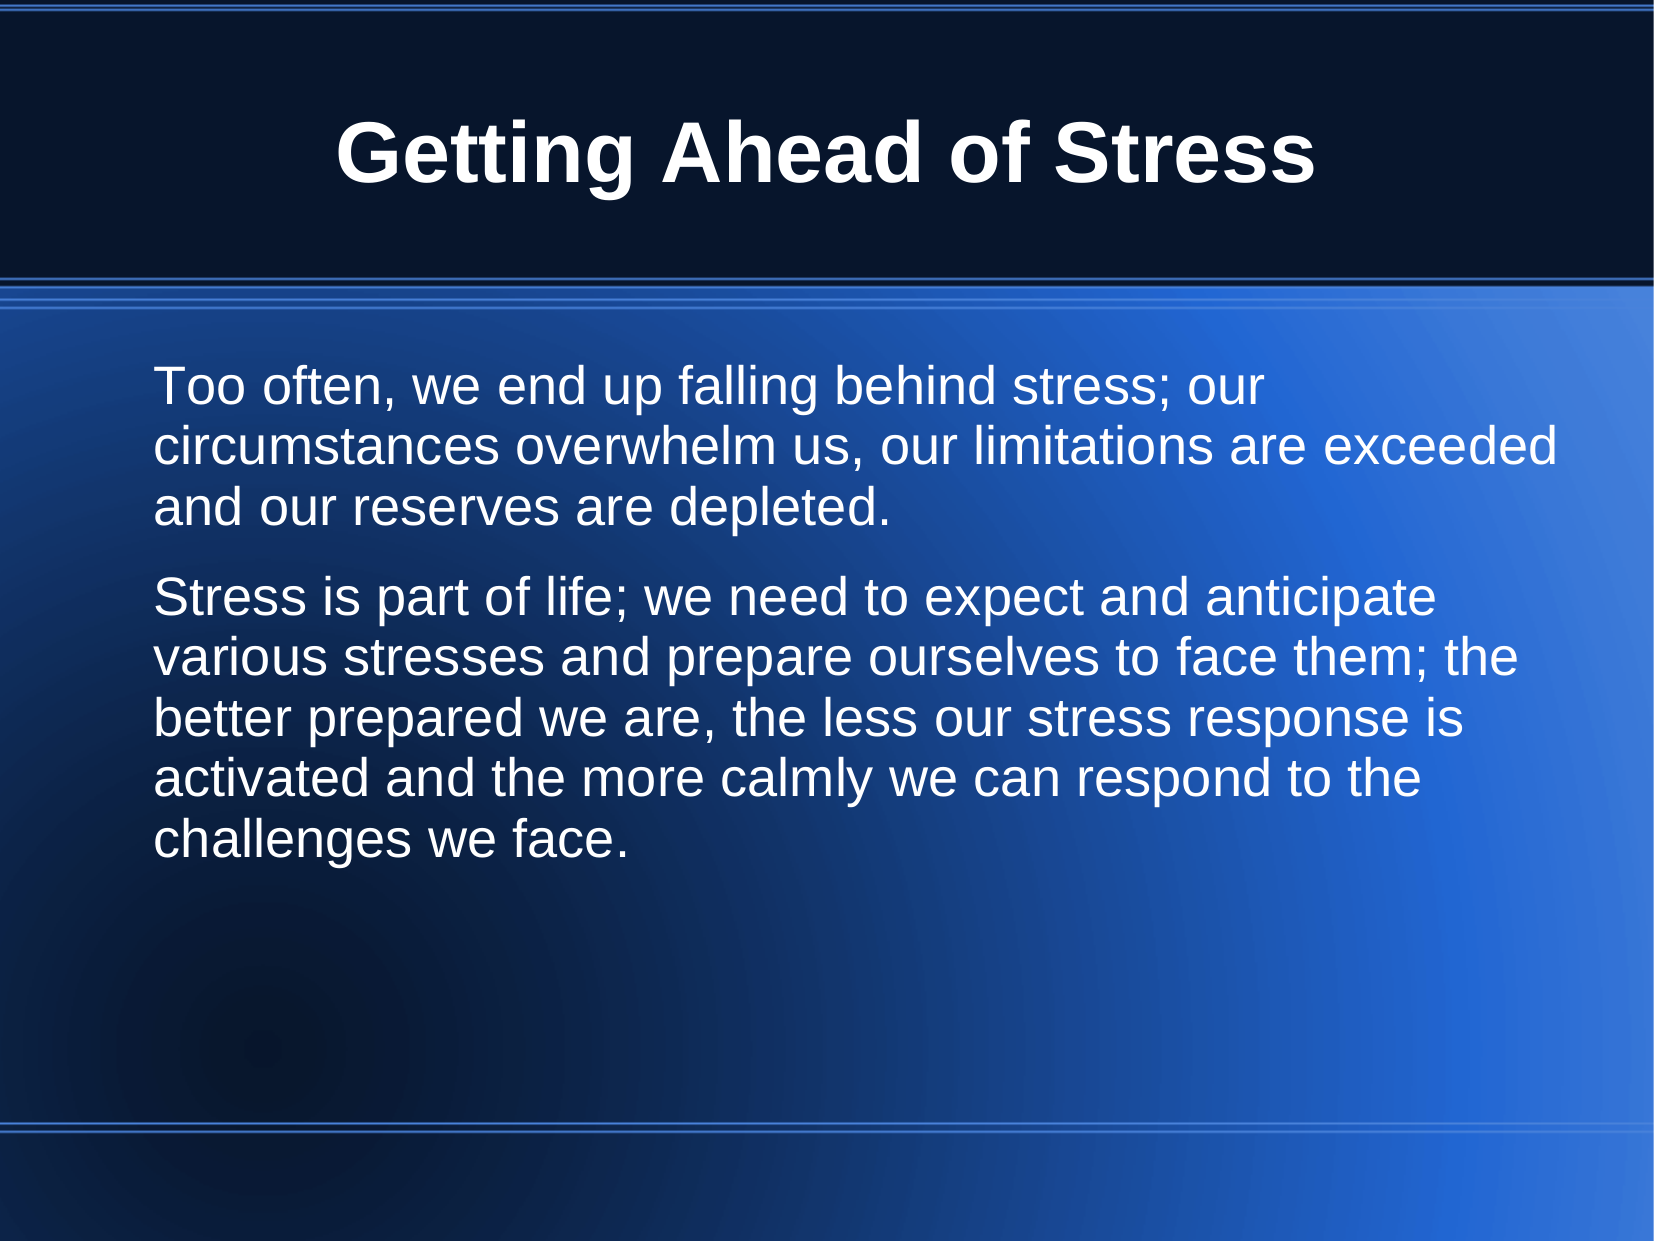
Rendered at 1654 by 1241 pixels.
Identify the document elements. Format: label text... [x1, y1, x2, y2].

list Too often, we end up falling behind stress; our circumstances overwhelm us, our limitations are exceeded and our reserves are depleted. Stress is part of life; we need to expect and anticipate various stresses and prepare ourselves to face them; the better prepared we are, the less our stress response is activated and the more calmly we can respond to the challenges we face. [82, 355, 1571, 1058]
title Getting Ahead of Stress [82, 49, 1571, 257]
picture [0, 0, 1654, 1241]
